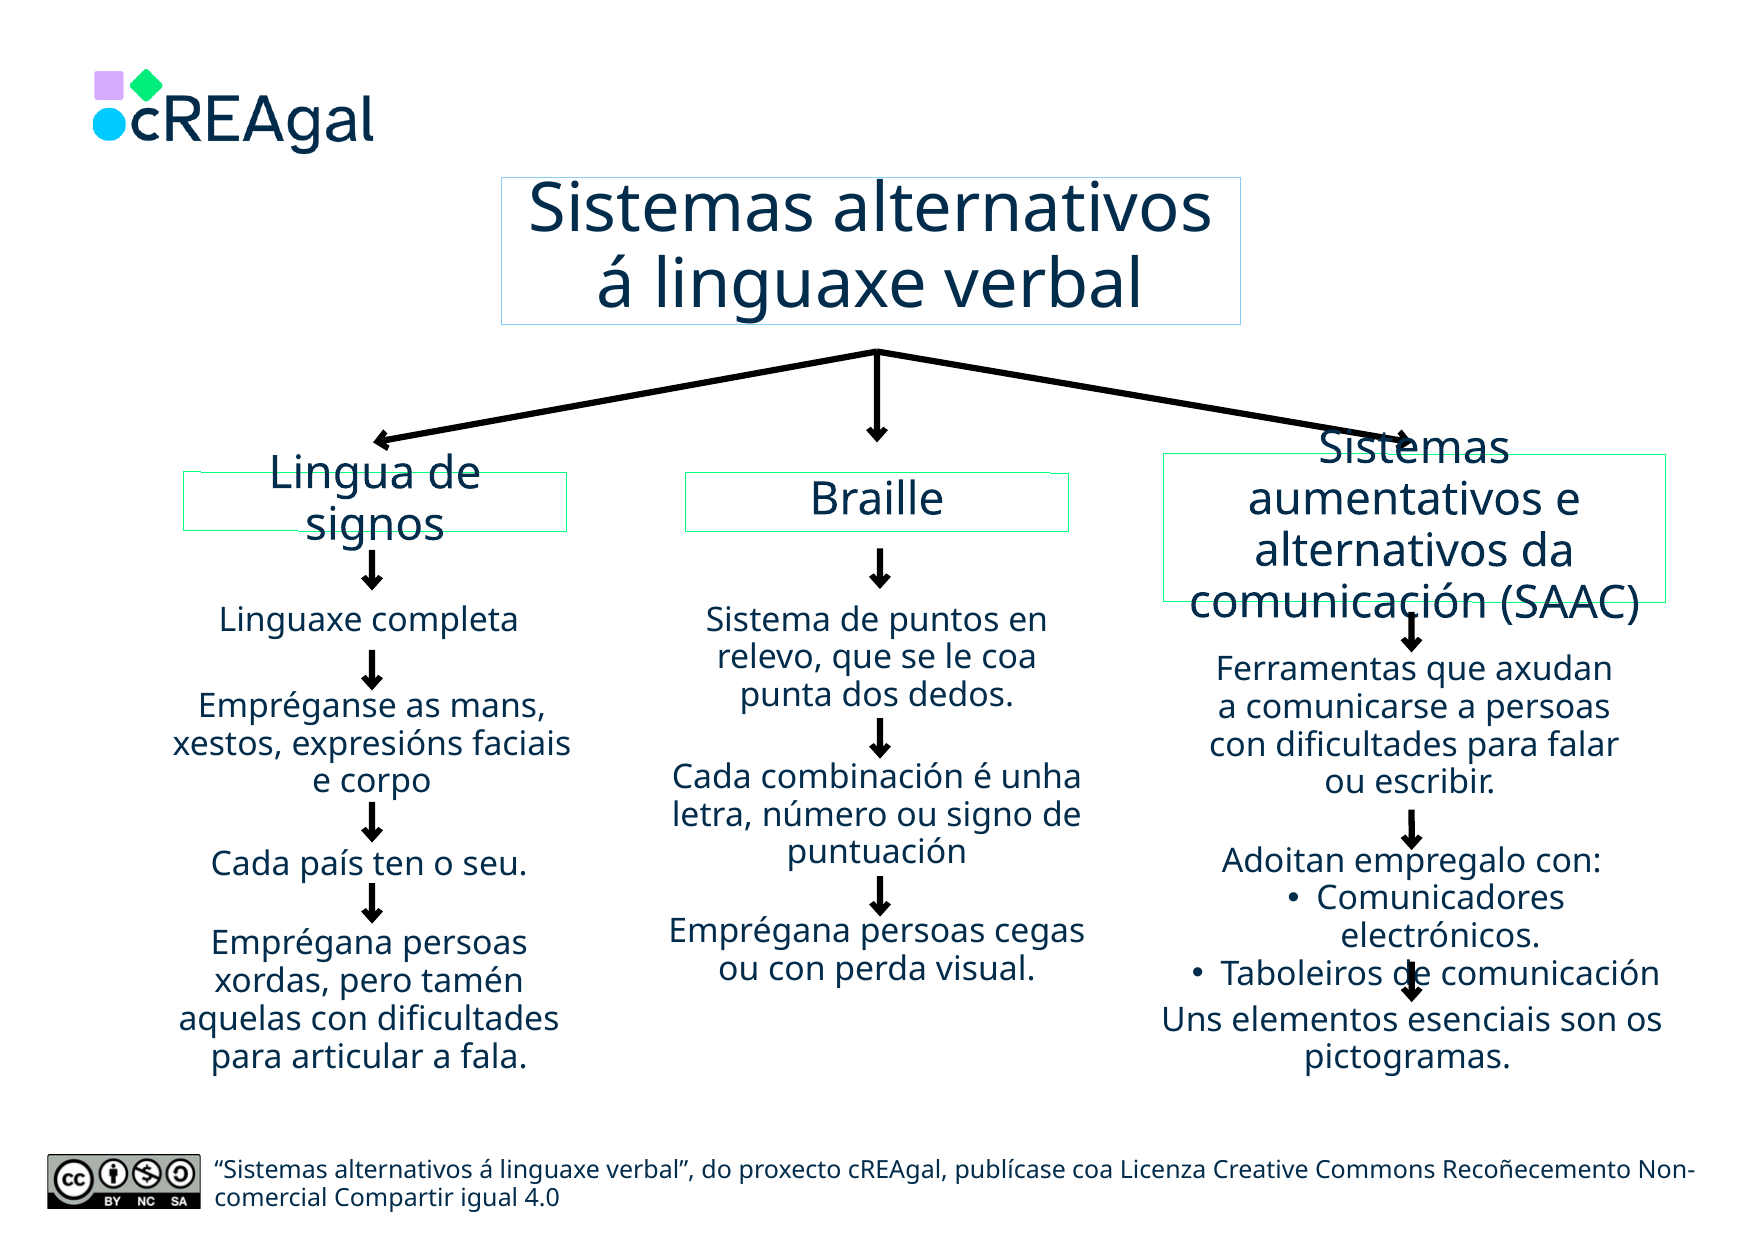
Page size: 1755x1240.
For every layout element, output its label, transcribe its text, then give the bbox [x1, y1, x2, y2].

text_box Linguaxe completa [159, 599, 579, 638]
text_box Sistemas alternativos á linguaxe verbal [501, 177, 1241, 325]
text_box Sistemas aumentativos e alternativos da comunicación (SAAC) [1163, 453, 1666, 603]
text_box Uns elementos esenciais son os pictogramas. [1160, 1000, 1664, 1076]
text_box Sistema de puntos en relevo, que se le coa punta dos dedos. [667, 599, 1087, 714]
text_box Adoitan empregalo con: Comunicadores electrónicos. Taboleiros de comunicación [1160, 841, 1664, 993]
text_box Empréganse as mans, xestos, expresións faciais e corpo [162, 686, 582, 800]
text_box [47, 1154, 201, 1209]
text_box Lingua de signos [183, 471, 567, 532]
text_box Cada país ten o seu. [159, 844, 579, 883]
text_box Cada combinación é unha letra, número ou signo de puntuación [667, 757, 1087, 871]
text_box Emprégana persoas cegas ou con perda visual. [667, 911, 1087, 988]
text_box “Sistemas alternativos á linguaxe verbal”, do proxecto cREAgal, publícase coa Licenza Creative Commons Recoñecemento Non-comercial Compartir igual 4.0 [214, 1155, 1755, 1212]
text_box Braille [685, 472, 1069, 532]
text_box [92, 69, 374, 154]
text_box Ferramentas que axudan a comunicarse a persoas con dificultades para falar ou escribir. [1204, 649, 1624, 801]
text_box Emprégana persoas xordas, pero tamén aquelas con dificultades para articular a fala. [159, 923, 579, 1075]
